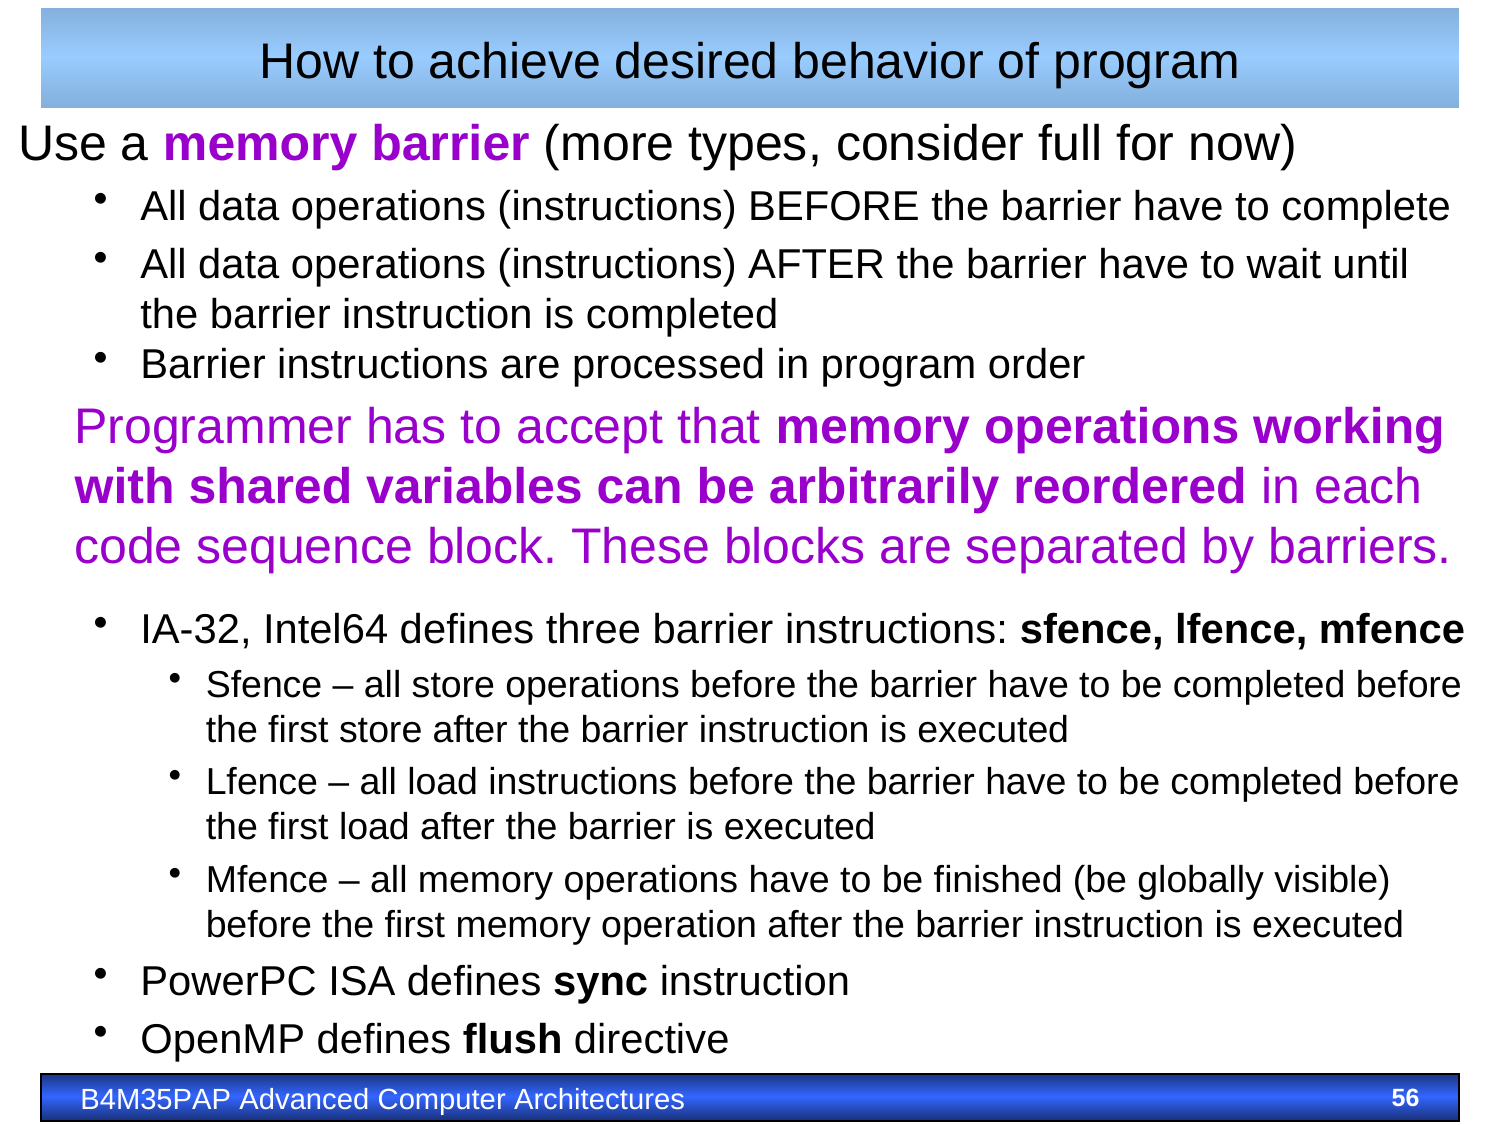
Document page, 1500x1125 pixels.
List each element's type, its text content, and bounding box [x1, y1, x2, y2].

list Use a memory barrier (more types, consider full for now) All data operations (instructions) BEFORE the barrier have to complete All data operations (instructions) AFTER the barrier have to wait until the barrier instruction is completed Barrier instructions are processed in program order Programmer has to accept that memory operations working with shared variables can be arbitrarily reordered in each code sequence block. These blocks are separated by barriers. IA-32, Intel64 defines three barrier instructions: sfence, lfence, mfence Sfence – all store operations before the barrier have to be completed before the first store after the barrier instruction is executed Lfence – all load instructions before the barrier have to be completed before the first load after the barrier is executed Mfence – all memory operations have to be finished (be globally visible) before the first memory operation after the barrier instruction is executed PowerPC ISA defines sync instruction OpenMP defines flush directive [3, 102, 1483, 977]
title How to achieve desired behavior of program [41, 8, 1459, 108]
